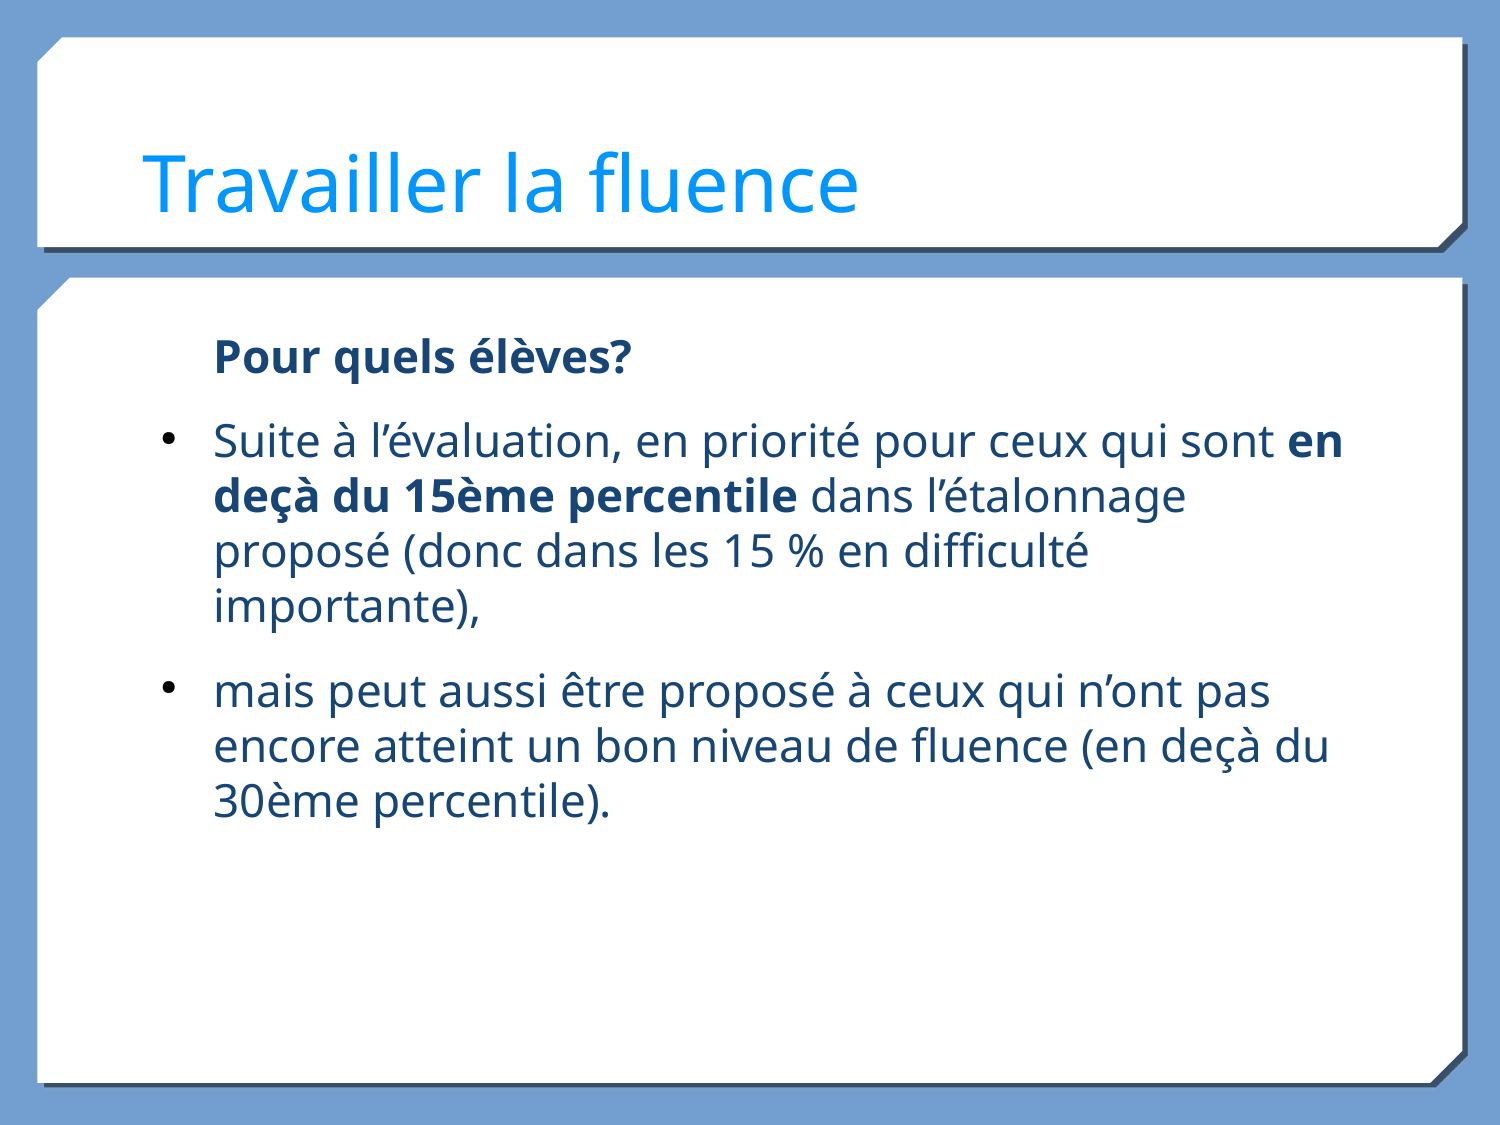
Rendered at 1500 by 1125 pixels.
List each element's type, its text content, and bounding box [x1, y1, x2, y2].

title Travailler la fluence [127, 48, 1372, 236]
list Pour quels élèves? Suite à l’évaluation, en priorité pour ceux qui sont en deçà du 15ème percentile dans l’étalonnage proposé (donc dans les 15 % en difficulté importante), mais peut aussi être proposé à ceux qui n’ont pas encore atteint un bon niveau de fluence (en deçà du 30ème percentile). [127, 319, 1372, 978]
